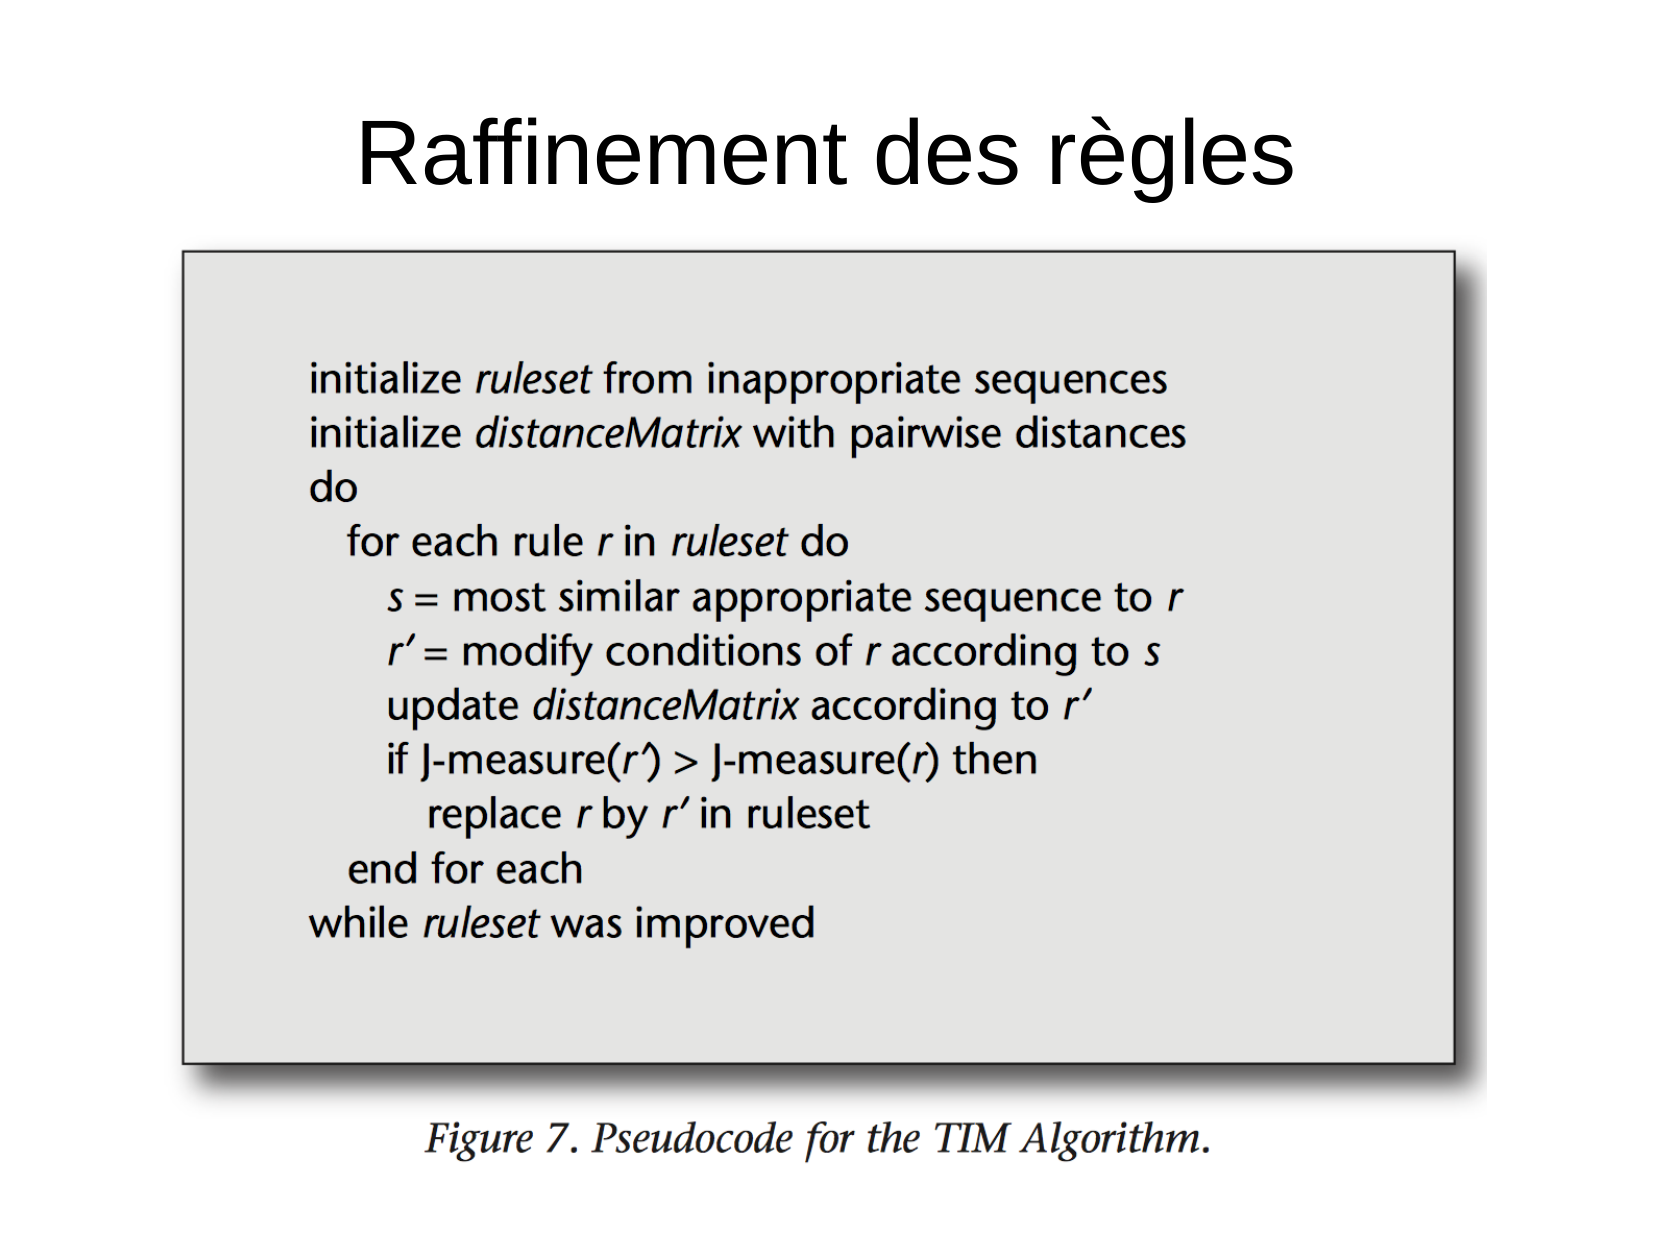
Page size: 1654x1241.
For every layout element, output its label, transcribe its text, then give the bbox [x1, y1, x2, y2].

picture [142, 257, 1487, 1183]
title Raffinement des règles [82, 49, 1571, 257]
